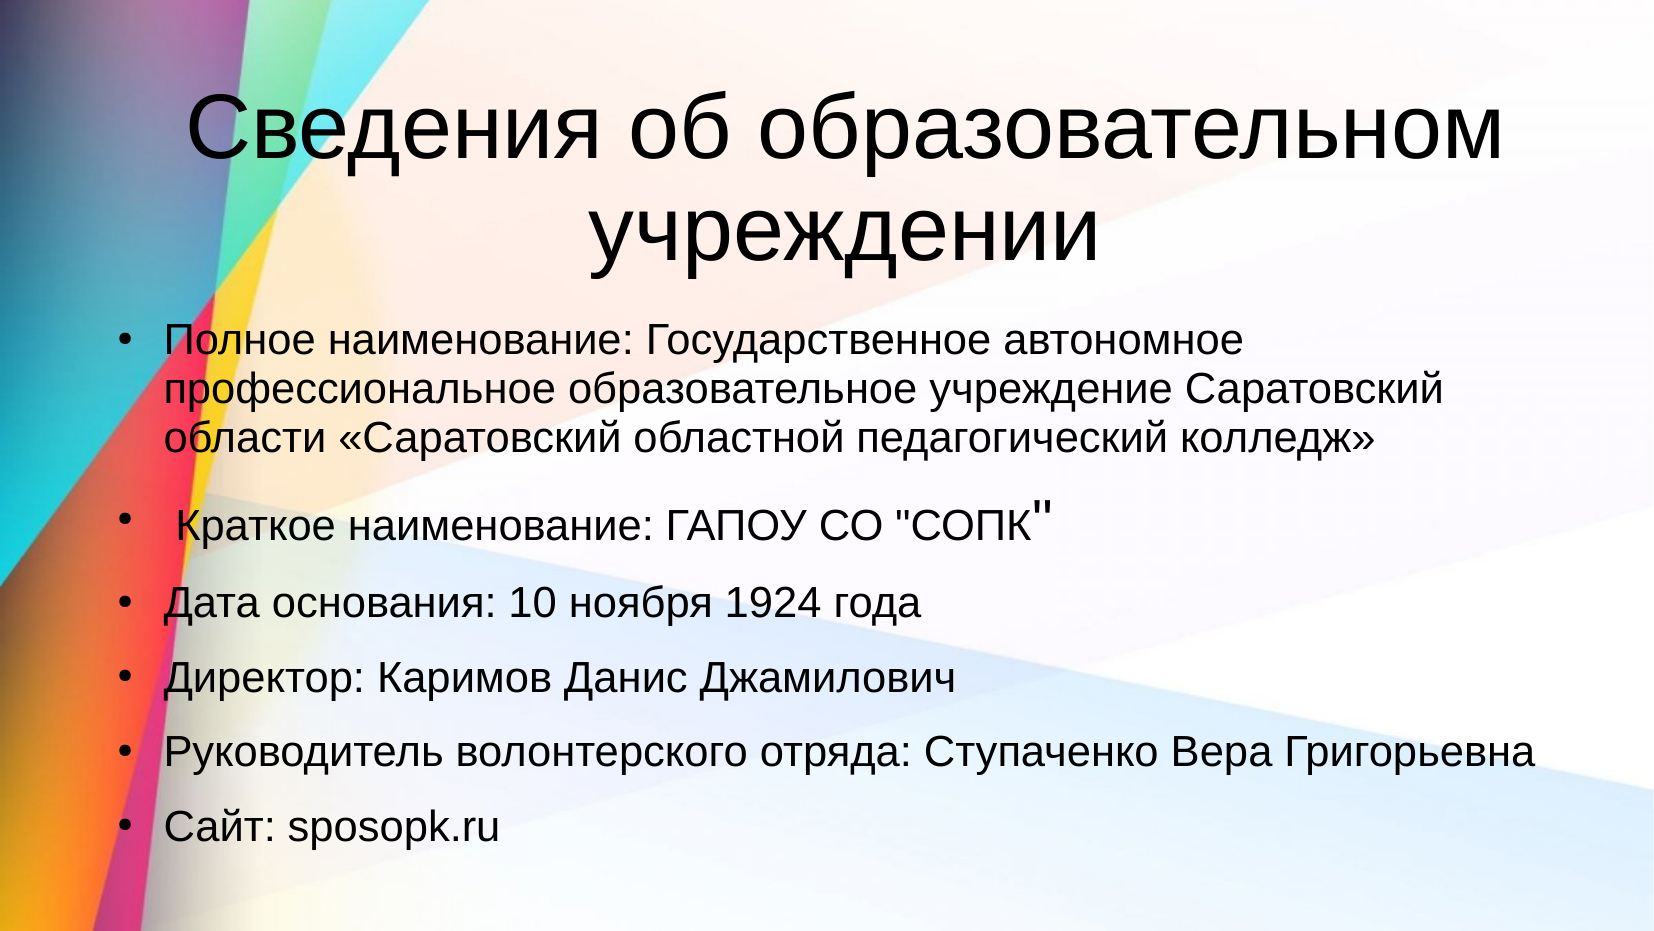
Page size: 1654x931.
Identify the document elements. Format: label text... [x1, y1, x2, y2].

title Сведения об образовательном учреждении [101, 75, 1591, 281]
picture [0, 0, 1654, 931]
list Полное наименование: Государственное автономное профессиональное образовательное учреждение Саратовский области «Саратовский областной педагогический колледж» Краткое наименование: ГАПОУ СО "СОПК" Дата основания: 10 ноября 1924 года Директор: Каримов Данис Джамилович Руководитель волонтерского отряда: Ступаченко Вера Григорьевна Сайт: sposopk.ru [101, 315, 1591, 856]
